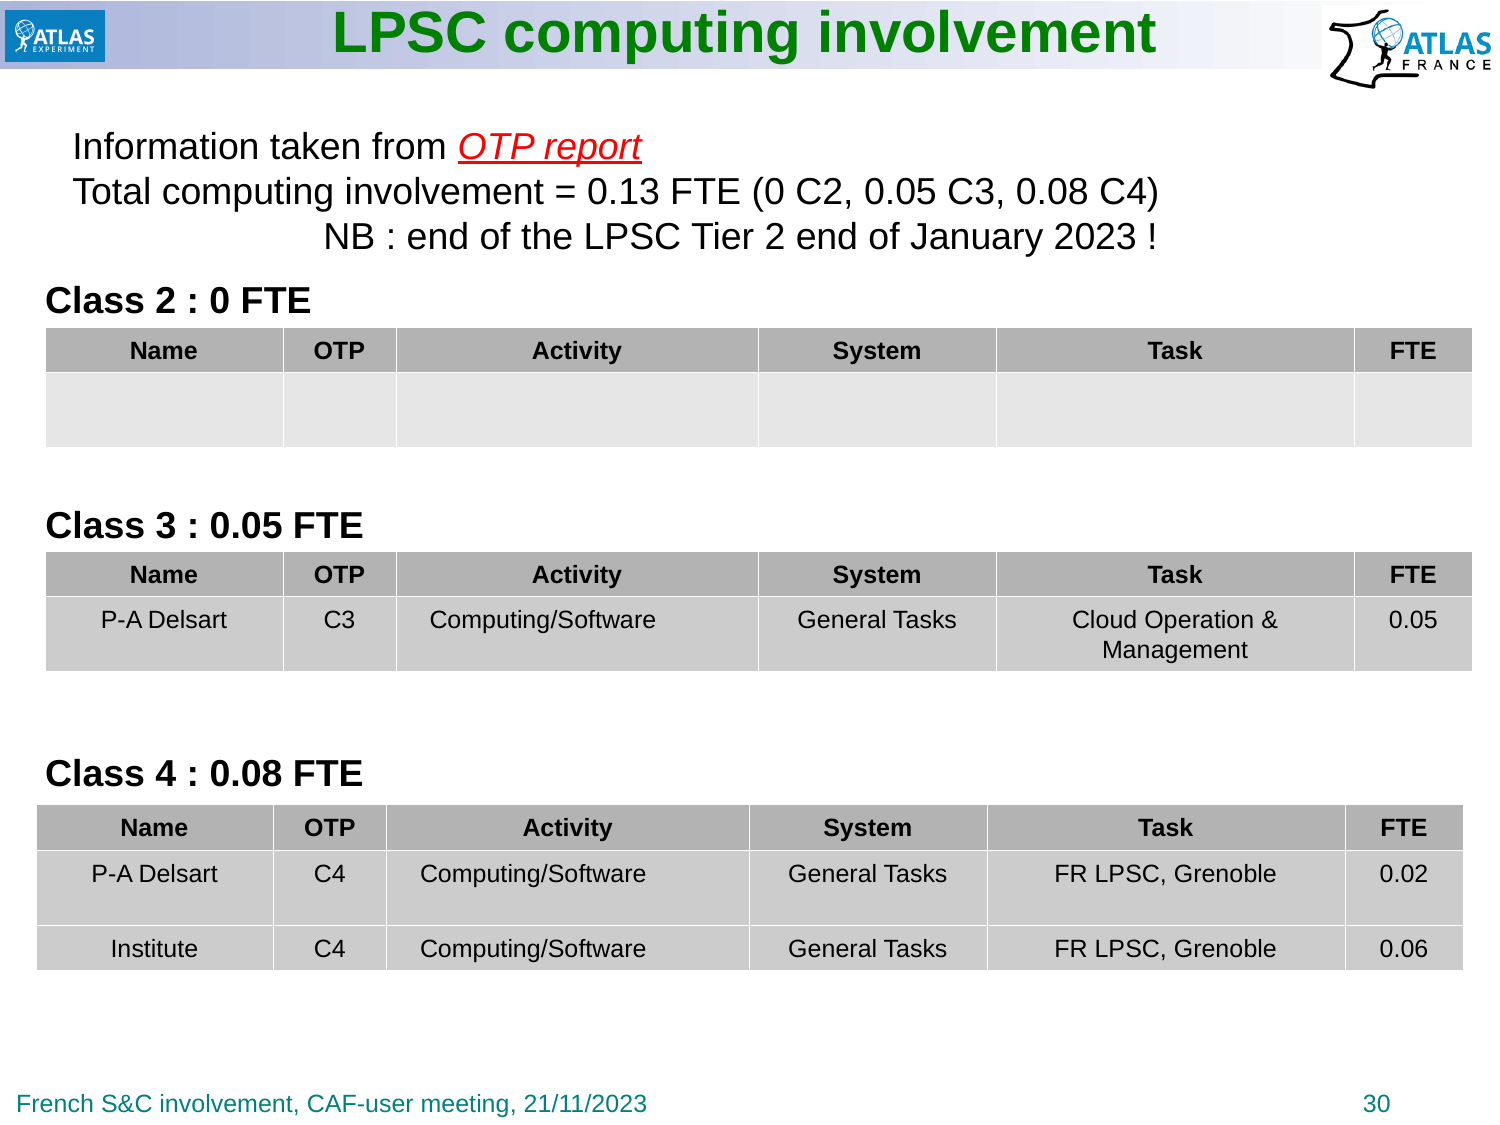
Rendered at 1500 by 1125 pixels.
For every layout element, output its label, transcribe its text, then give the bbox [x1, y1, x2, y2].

table_cell C4 [274, 926, 386, 970]
table_cell 0.05 [1355, 597, 1472, 671]
table_cell P-A Delsart [46, 597, 283, 671]
table_cell General Tasks [750, 851, 987, 925]
table_cell General Tasks [750, 926, 987, 970]
table_header System [759, 552, 996, 596]
table_cell [997, 373, 1354, 447]
table_cell General Tasks [759, 597, 996, 671]
table_cell 0.02 [1346, 851, 1463, 925]
text_box Class 2 : 0 FTE [30, 268, 564, 325]
table_header OTP [284, 328, 396, 372]
table_header FTE [1355, 328, 1472, 372]
table_cell [397, 373, 758, 447]
table_cell Computing/Software [387, 926, 749, 970]
text_box Class 4 : 0.08 FTE [30, 741, 564, 797]
table_cell Cloud Operation & Management [997, 597, 1354, 671]
table_cell Computing/Software [397, 597, 758, 671]
table_header System [759, 328, 996, 372]
table_header Task [997, 552, 1354, 596]
table_cell C3 [284, 597, 396, 671]
table_header OTP [284, 552, 396, 596]
table_header Name [46, 552, 283, 596]
table_cell FR LPSC, Grenoble [988, 851, 1345, 925]
table_header FTE [1355, 552, 1472, 596]
table_cell FR LPSC, Grenoble [988, 926, 1345, 970]
text_box Class 3 : 0.05 FTE [30, 493, 564, 549]
text_box Information taken from OTP report Total computing involvement = 0.13 FTE (0 C2, 0.05 C3, 0.08 C4) NB : end of the LPSC Tier 2 end of January 2023 ! [57, 114, 1416, 294]
table_header Activity [397, 328, 758, 372]
table_header FTE [1346, 805, 1463, 850]
table_header Name [37, 805, 273, 850]
table_cell [46, 373, 283, 447]
table_cell Institute [37, 926, 273, 970]
text_box LPSC computing involvement [5, 0, 1500, 118]
table_header OTP [274, 805, 386, 850]
table_header System [750, 805, 987, 850]
table_cell Computing/Software [387, 851, 749, 925]
table_cell 0.06 [1346, 926, 1463, 970]
table_header Activity [387, 805, 749, 850]
table_header Activity [397, 552, 758, 596]
table_header Name [46, 328, 283, 372]
table_header Task [997, 328, 1354, 372]
table_header Task [988, 805, 1345, 850]
table_cell [284, 373, 396, 447]
table_cell C4 [274, 851, 386, 925]
table_cell [1355, 373, 1472, 447]
table_cell [759, 373, 996, 447]
table_cell P-A Delsart [37, 851, 273, 925]
